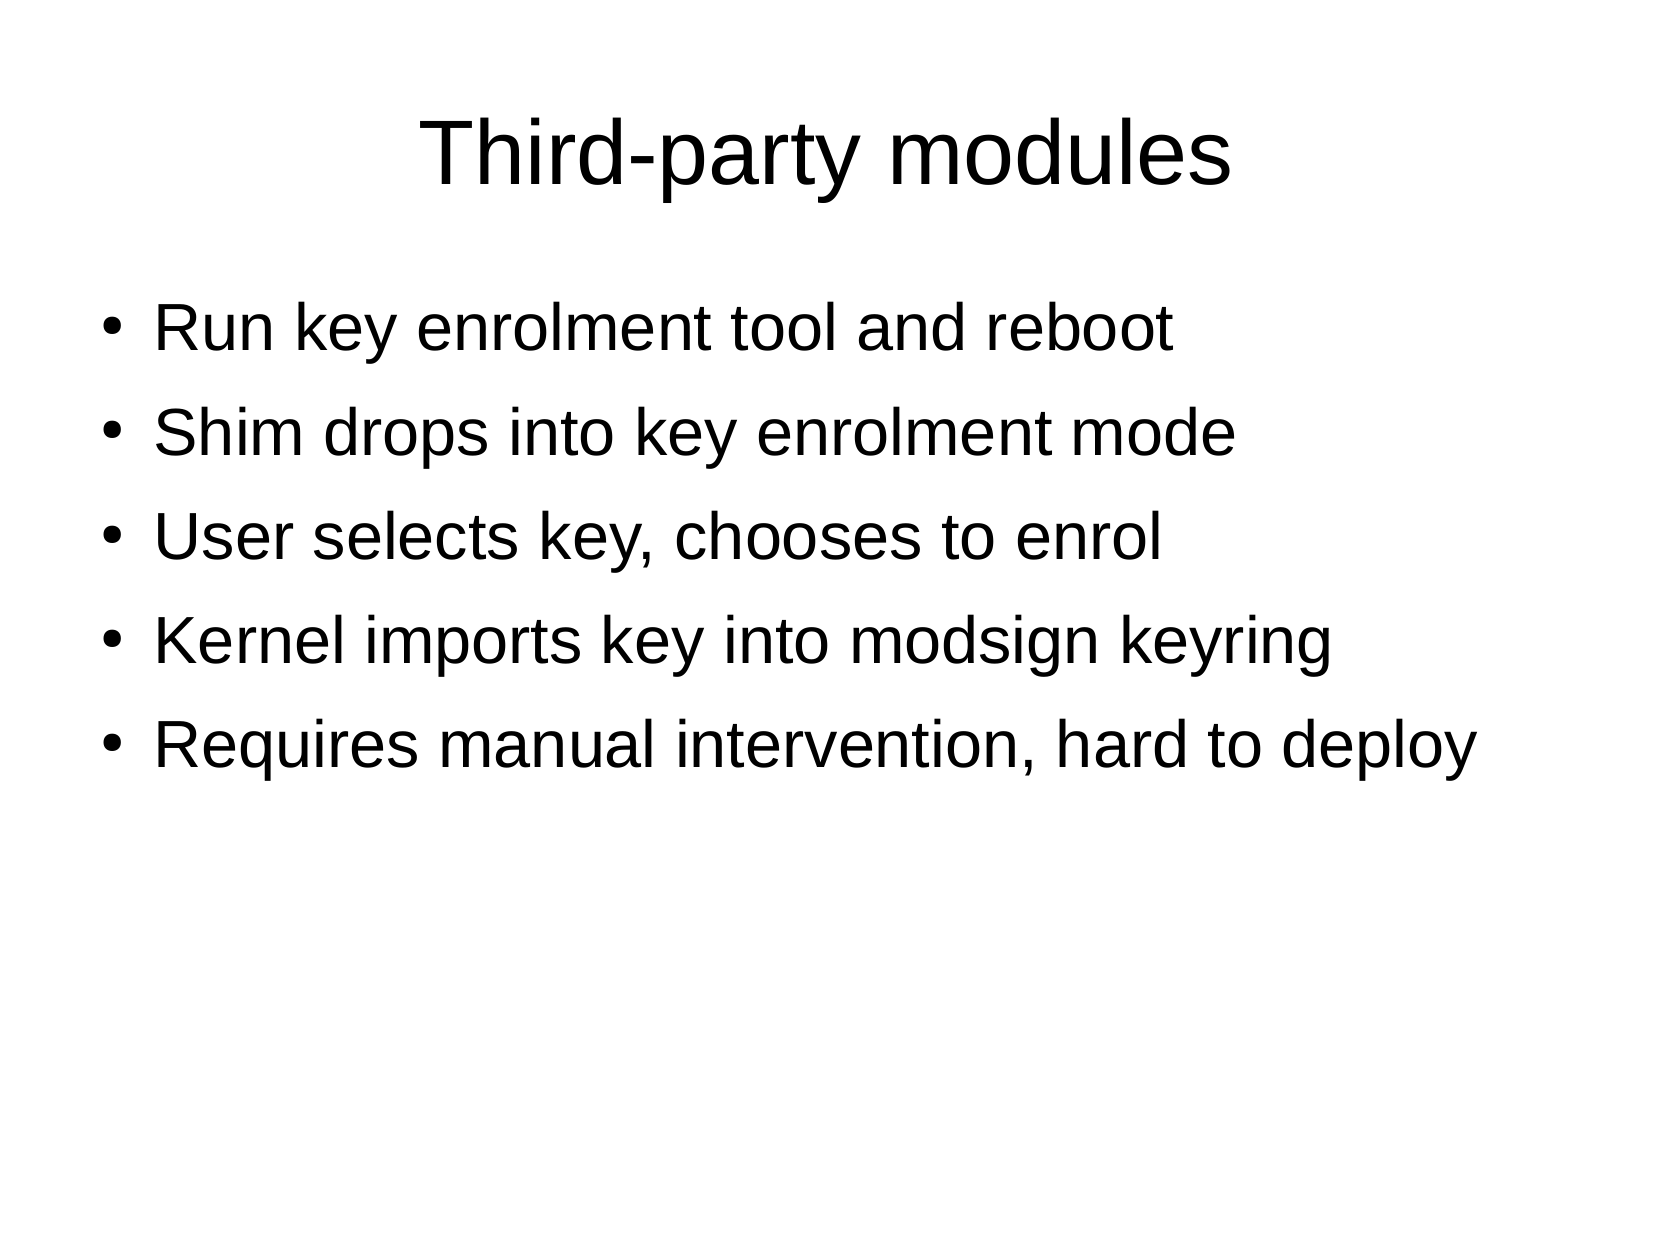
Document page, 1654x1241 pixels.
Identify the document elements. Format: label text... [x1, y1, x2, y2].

list Run key enrolment tool and reboot Shim drops into key enrolment mode User selects key, chooses to enrol Kernel imports key into modsign keyring Requires manual intervention, hard to deploy [82, 290, 1571, 1010]
title Third-party modules [82, 49, 1571, 257]
